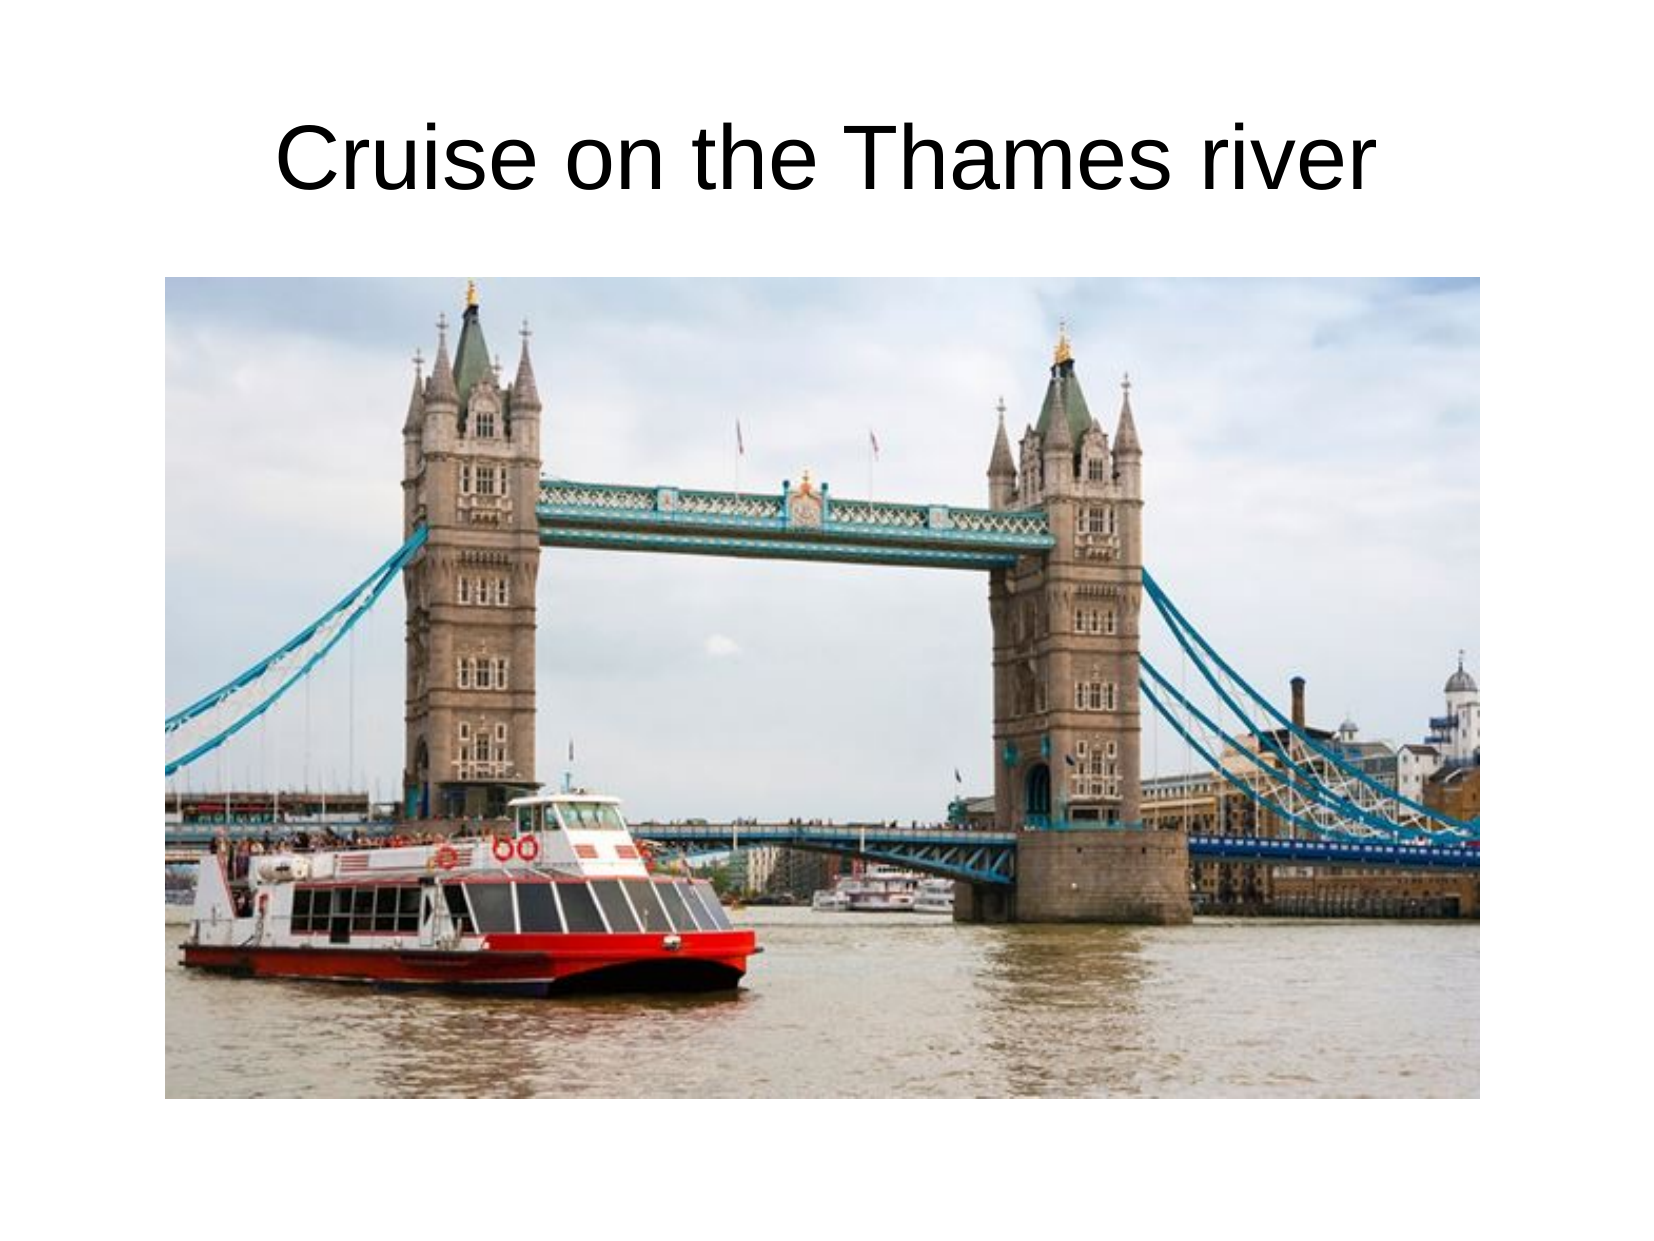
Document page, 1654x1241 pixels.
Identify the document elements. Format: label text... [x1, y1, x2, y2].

picture [165, 277, 1480, 1099]
text_box Cruise on the Thames river [82, 49, 1571, 257]
